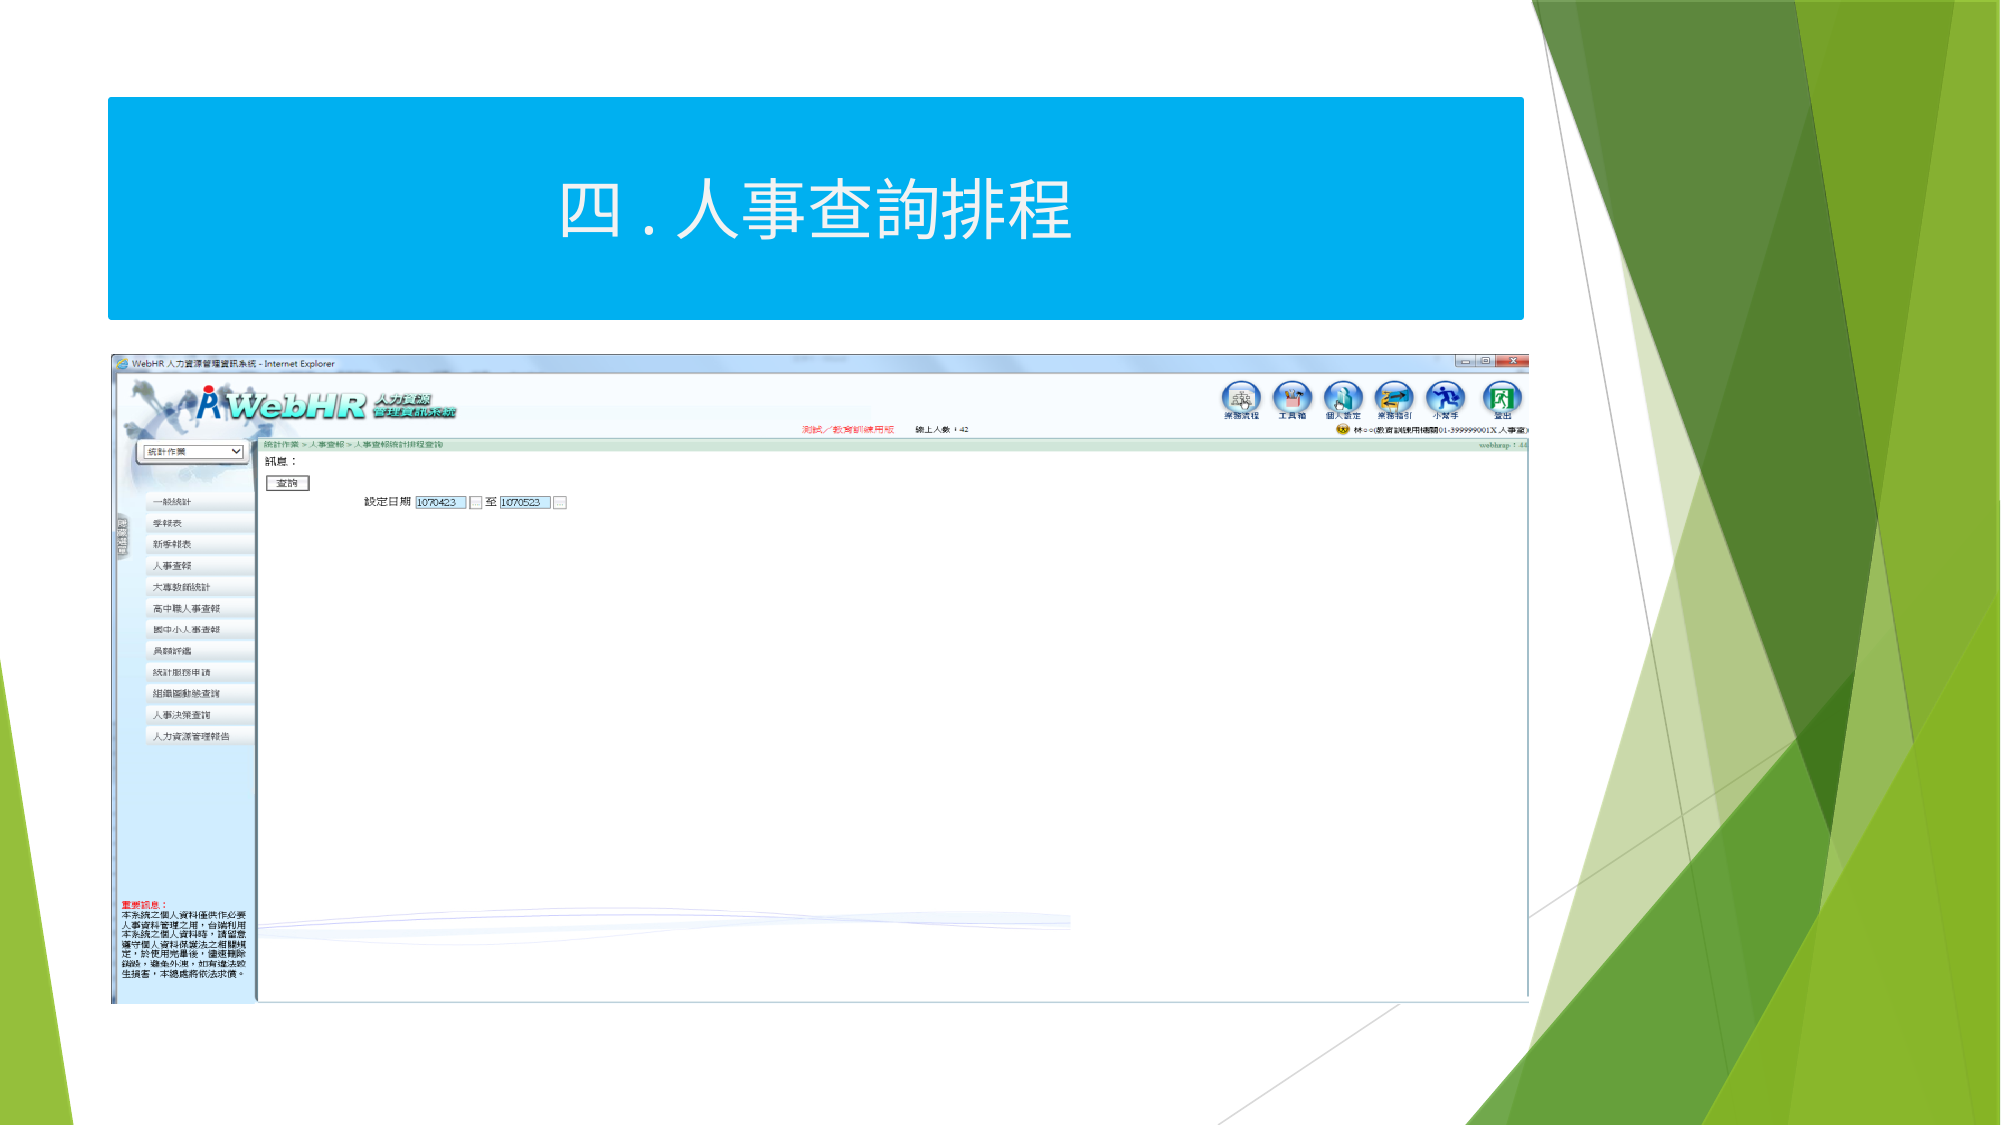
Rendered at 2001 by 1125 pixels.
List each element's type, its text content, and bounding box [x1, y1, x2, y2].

picture [111, 354, 1529, 1004]
title 四.人事查詢排程 [111, 99, 1522, 317]
